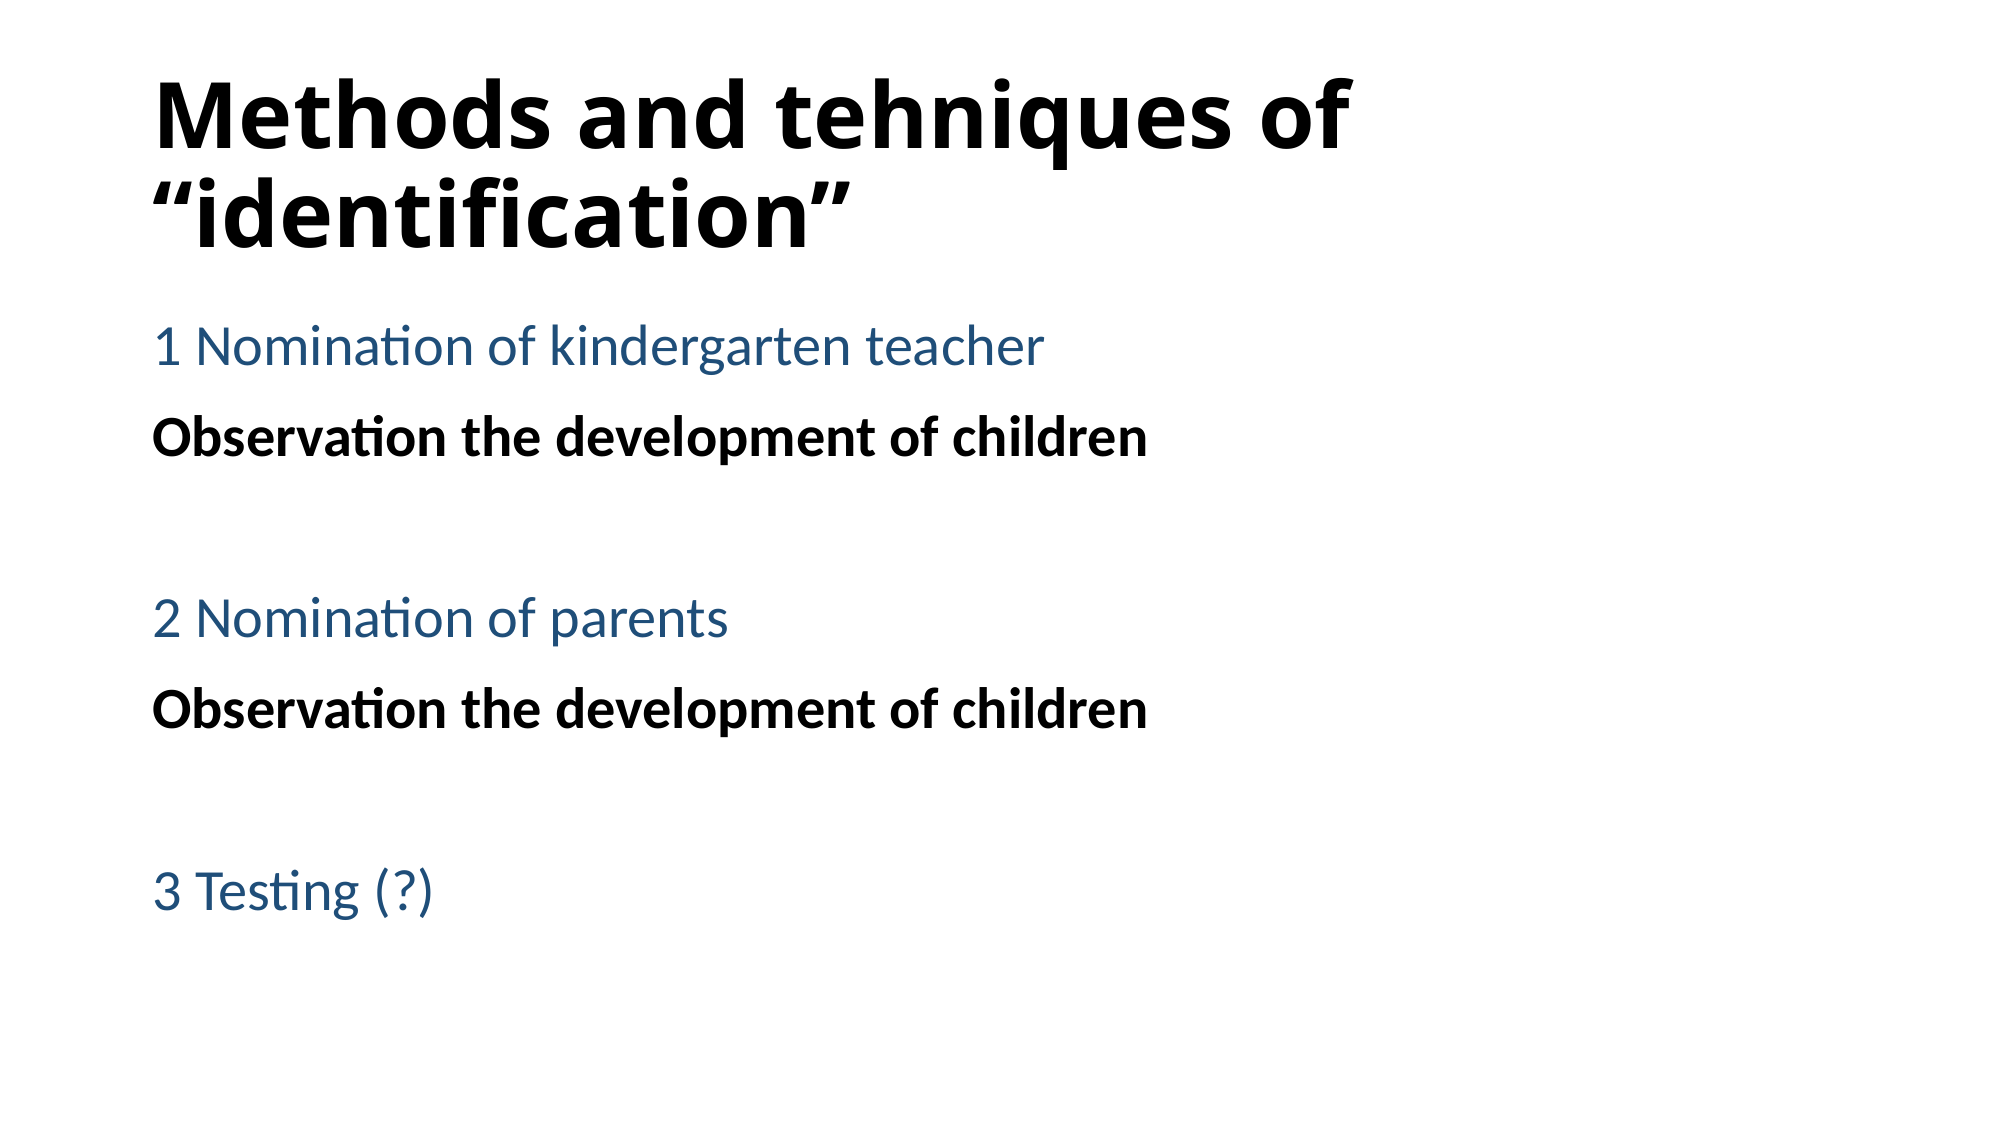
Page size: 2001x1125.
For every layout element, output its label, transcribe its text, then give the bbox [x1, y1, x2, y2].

list 1 Nomination of kindergarten teacher Observation the development of children 2 Nomination of parents Observation the development of children 3 Testing (?) [137, 299, 1863, 1014]
title Methods and tehniques of “identification” [137, 59, 1863, 278]
